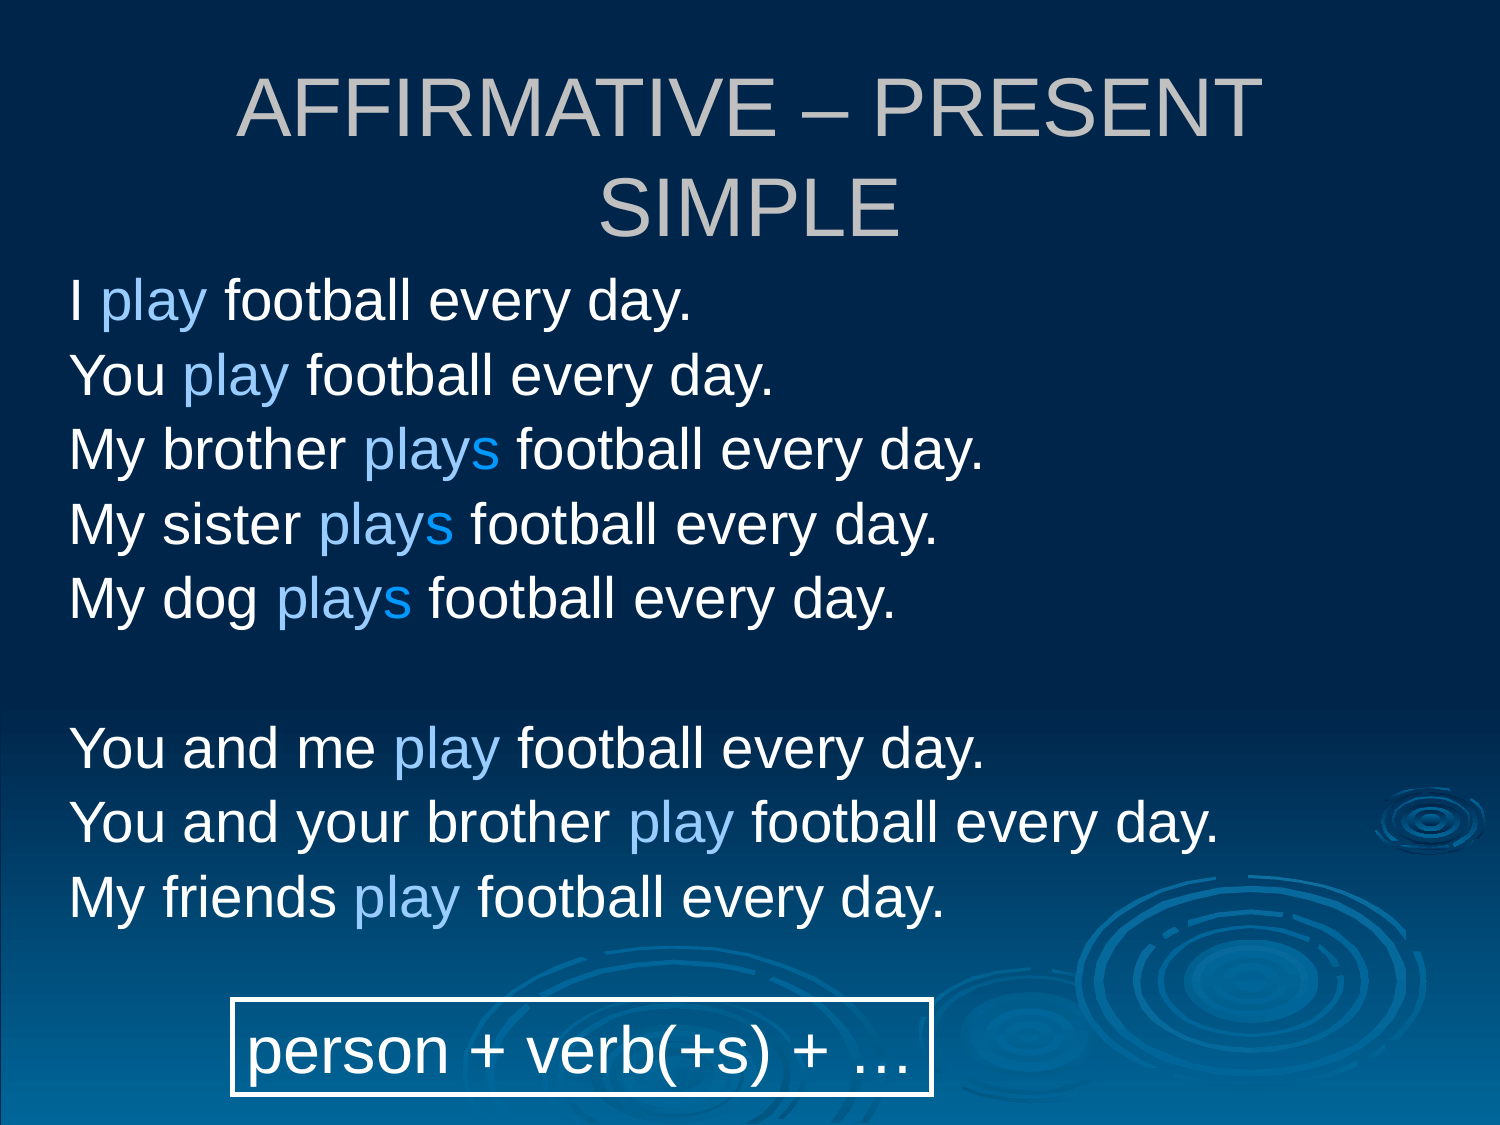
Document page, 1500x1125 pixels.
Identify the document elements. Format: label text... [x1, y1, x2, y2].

list I play football every day. You play football every day. My brother plays football every day. My sister plays football every day. My dog plays football every day. You and me play football every day. You and your brother play football every day. My friends play football every day. [53, 262, 1500, 977]
text_box person + verb(+s) + … [232, 999, 932, 1095]
title AFFIRMATIVE – PRESENT SIMPLE [75, 45, 1425, 233]
